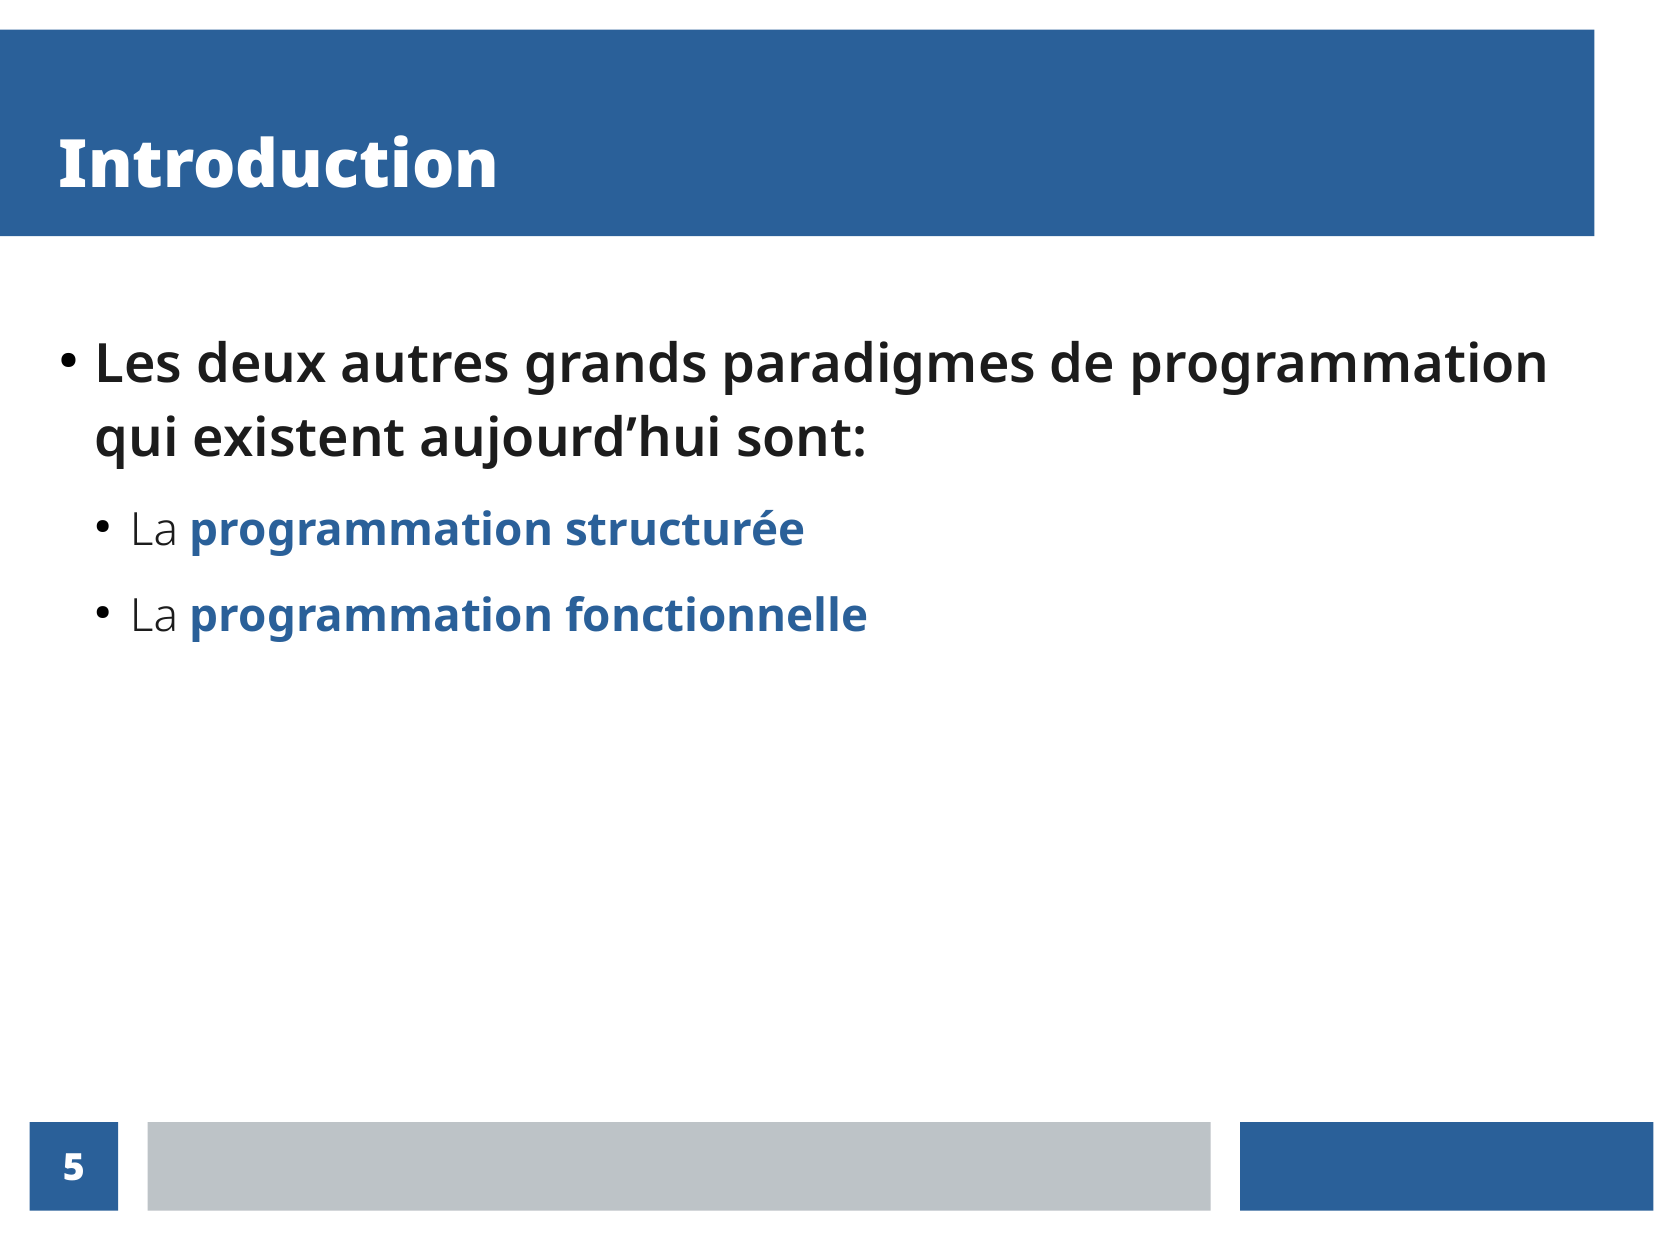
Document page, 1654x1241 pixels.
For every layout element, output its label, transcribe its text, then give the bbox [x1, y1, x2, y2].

title Introduction [59, 59, 1595, 207]
list Les deux autres grands paradigmes de programmation qui existent aujourd’hui sont: La programmation structurée La programmation fonctionnelle [59, 324, 1565, 1093]
